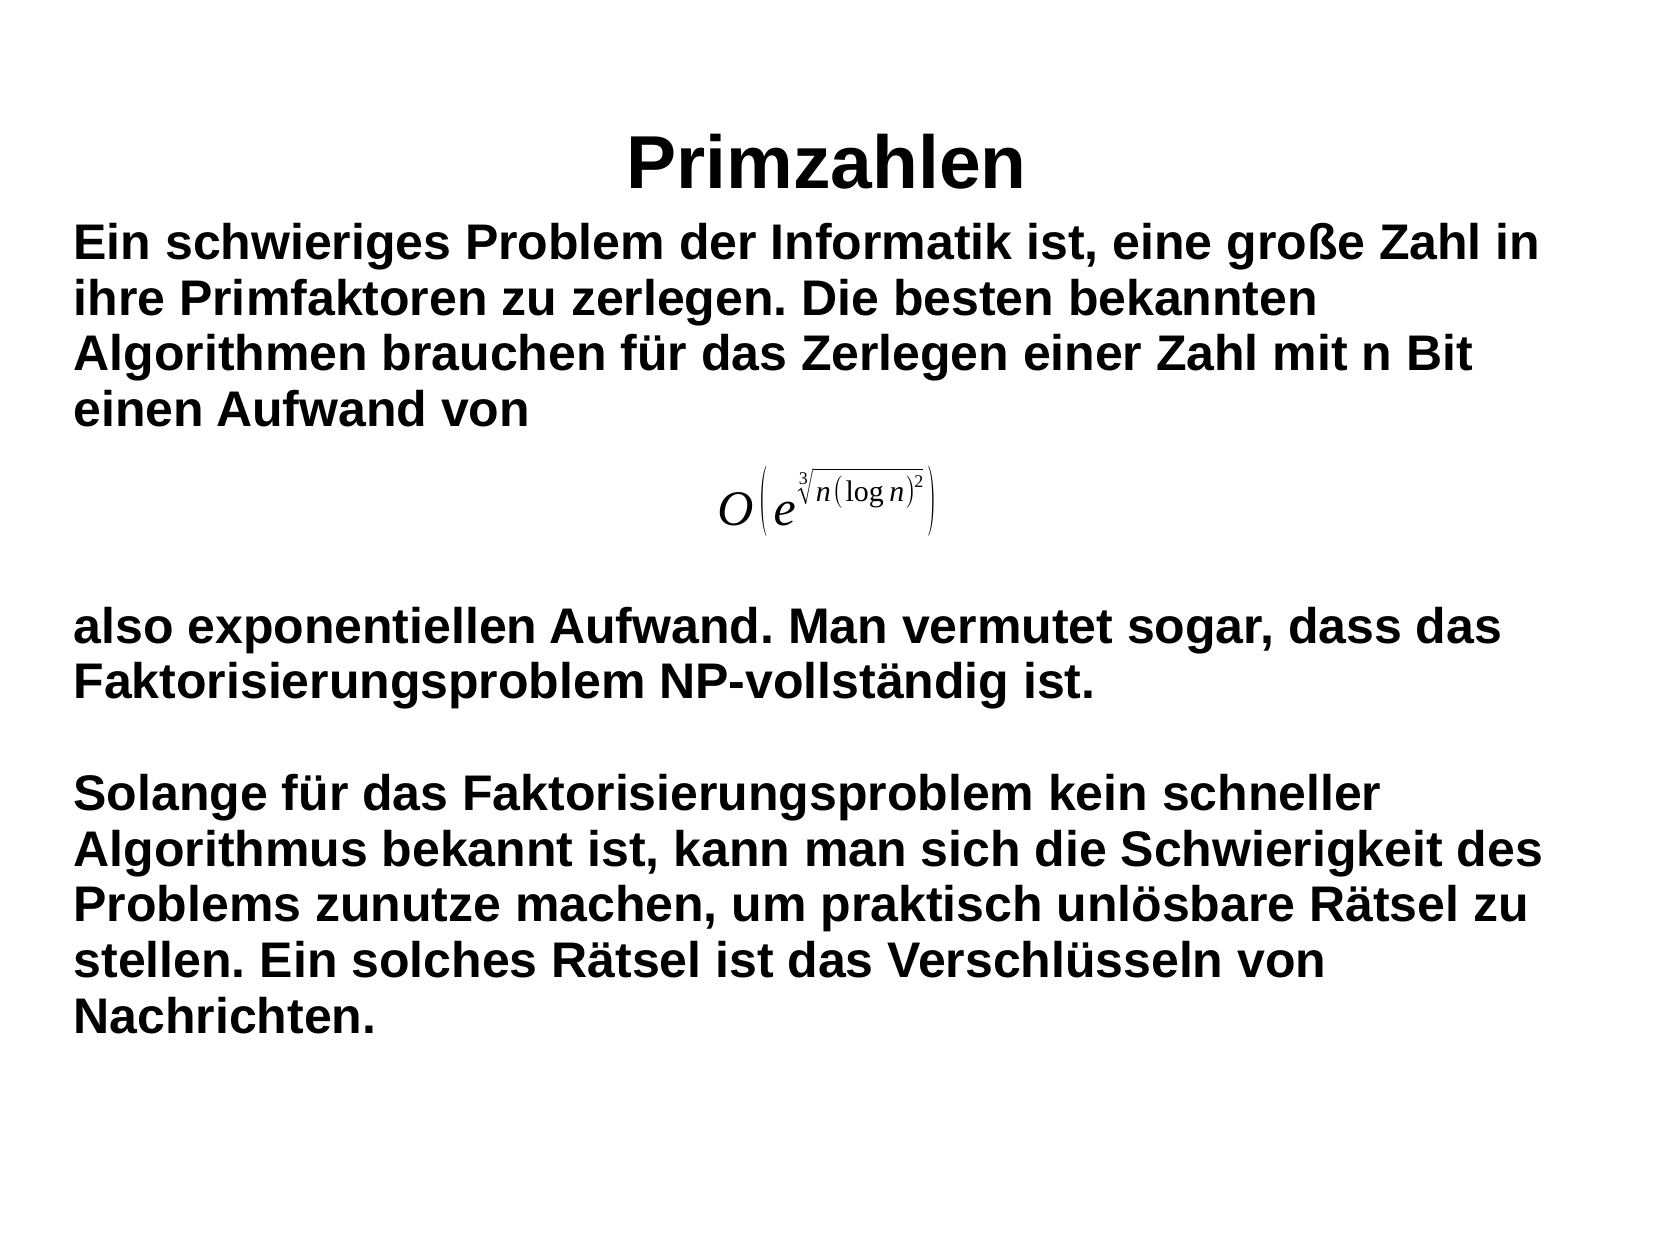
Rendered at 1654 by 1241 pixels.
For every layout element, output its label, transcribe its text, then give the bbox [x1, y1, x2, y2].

text_box Ein schwieriges Problem der Informatik ist, eine große Zahl in ihre Primfaktoren zu zerlegen. Die besten bekannten Algorithmen brauchen für das Zerlegen einer Zahl mit n Bit einen Aufwand von [59, 206, 1595, 445]
text_box also exponentiellen Aufwand. Man vermutet sogar, dass das Faktorisierungsproblem NP-vollständig ist. Solange für das Faktorisierungsproblem kein schneller Algorithmus bekannt ist, kann man sich die Schwierigkeit des Problems zunutze machen, um praktisch unlösbare Rätsel zu stellen. Ein solches Rätsel ist das Verschlüsseln von Nachrichten. [59, 590, 1595, 1052]
chart [710, 464, 943, 540]
title Primzahlen [88, 88, 1565, 206]
